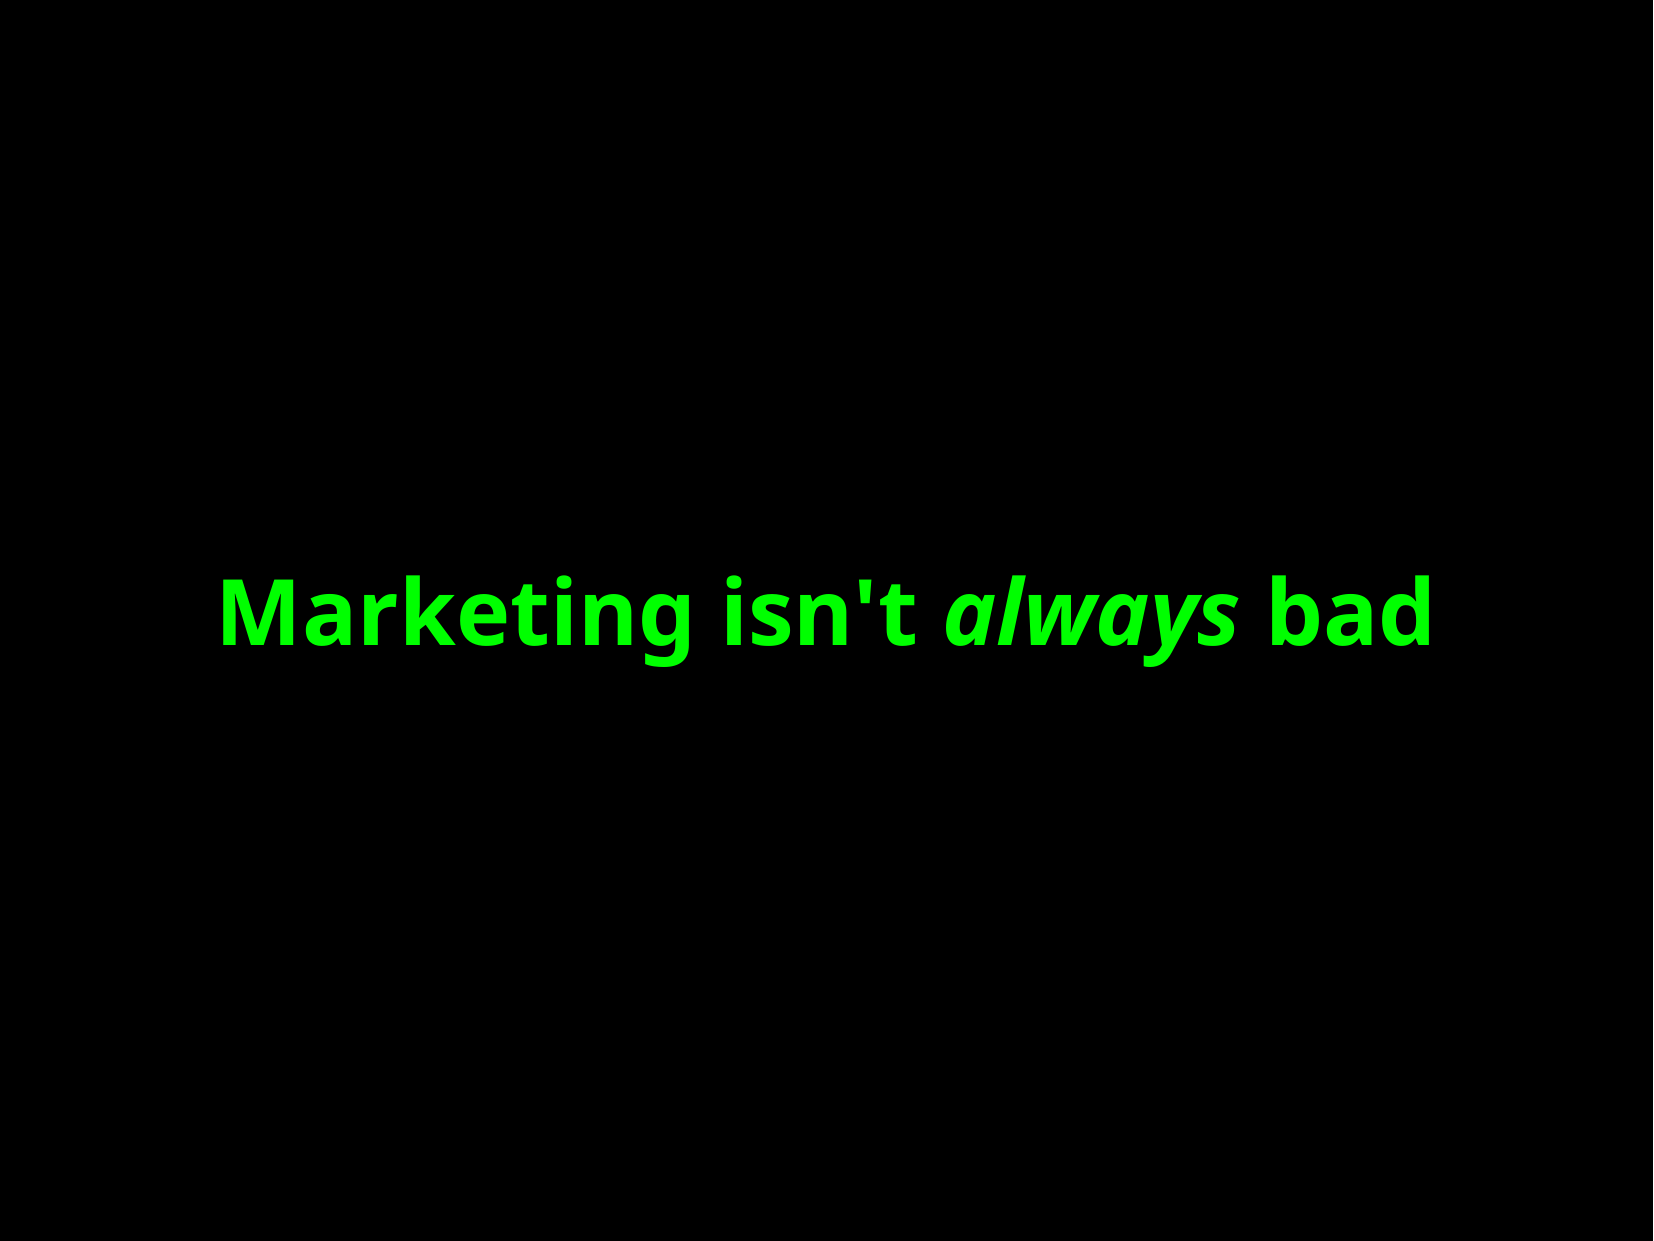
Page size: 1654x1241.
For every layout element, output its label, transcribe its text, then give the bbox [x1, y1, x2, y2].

title Marketing isn't always bad [82, 136, 1571, 1084]
